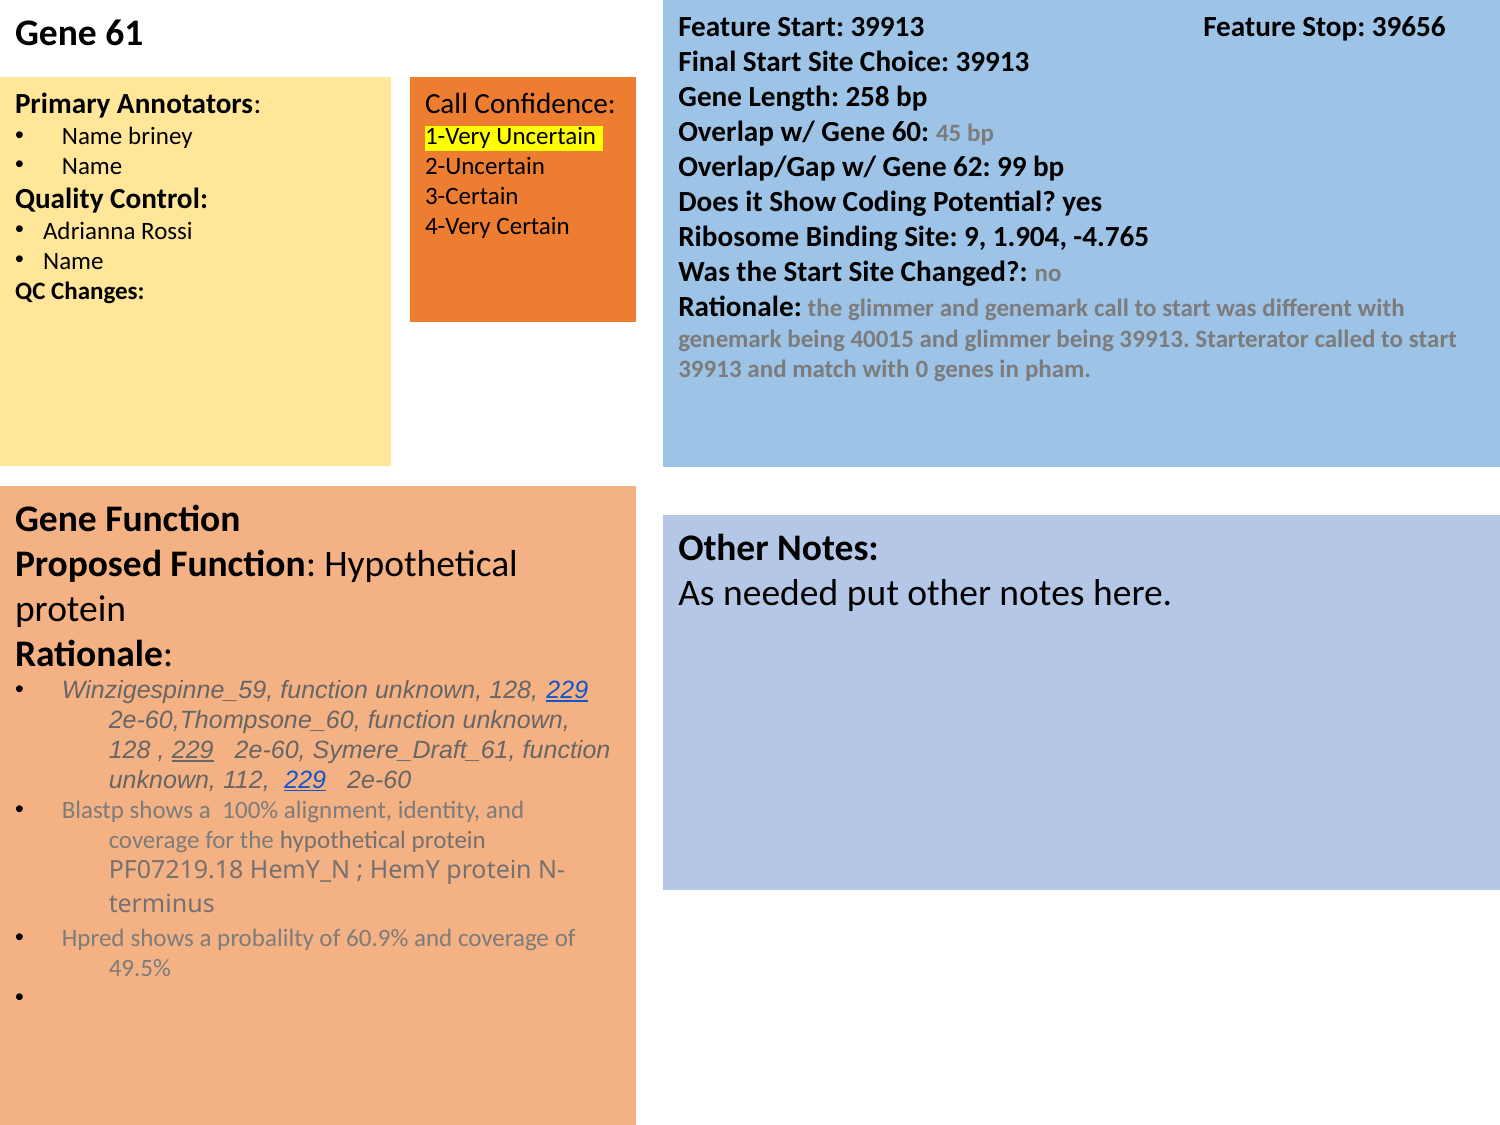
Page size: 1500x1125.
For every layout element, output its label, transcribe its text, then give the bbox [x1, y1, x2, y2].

text_box Primary Annotators: Name briney Name Quality Control: Adrianna Rossi Name QC Changes: [0, 77, 391, 466]
text_box Call Confidence: 1-Very Uncertain 2-Uncertain 3-Certain 4-Very Certain [410, 77, 636, 322]
text_box Gene Function Proposed Function: Hypothetical protein Rationale: Winzigespinne_59, function unknown, 128, 229 2e-60,Thompsone_60, function unknown, 128 , 229 2e-60, Symere_Draft_61, function unknown, 112, 229 2e-60 Blastp shows a 100% alignment, identity, and coverage for the hypothetical protein PF07219.18 HemY_N ; HemY protein N-terminus Hpred shows a probalilty of 60.9% and coverage of 49.5% [0, 486, 636, 1125]
text_box Feature Start: 39913 Feature Stop: 39656 Final Start Site Choice: 39913 Gene Length: 258 bp Overlap w/ Gene 60: 45 bp Overlap/Gap w/ Gene 62: 99 bp Does it Show Coding Potential? yes Ribosome Binding Site: 9, 1.904, -4.765 Was the Start Site Changed?: no Rationale: the glimmer and genemark call to start was different with genemark being 40015 and glimmer being 39913. Starterator called to start 39913 and match with 0 genes in pham. [663, 0, 1500, 467]
text_box Other Notes: As needed put other notes here. [663, 515, 1500, 890]
text_box Gene 61 [0, 0, 160, 61]
